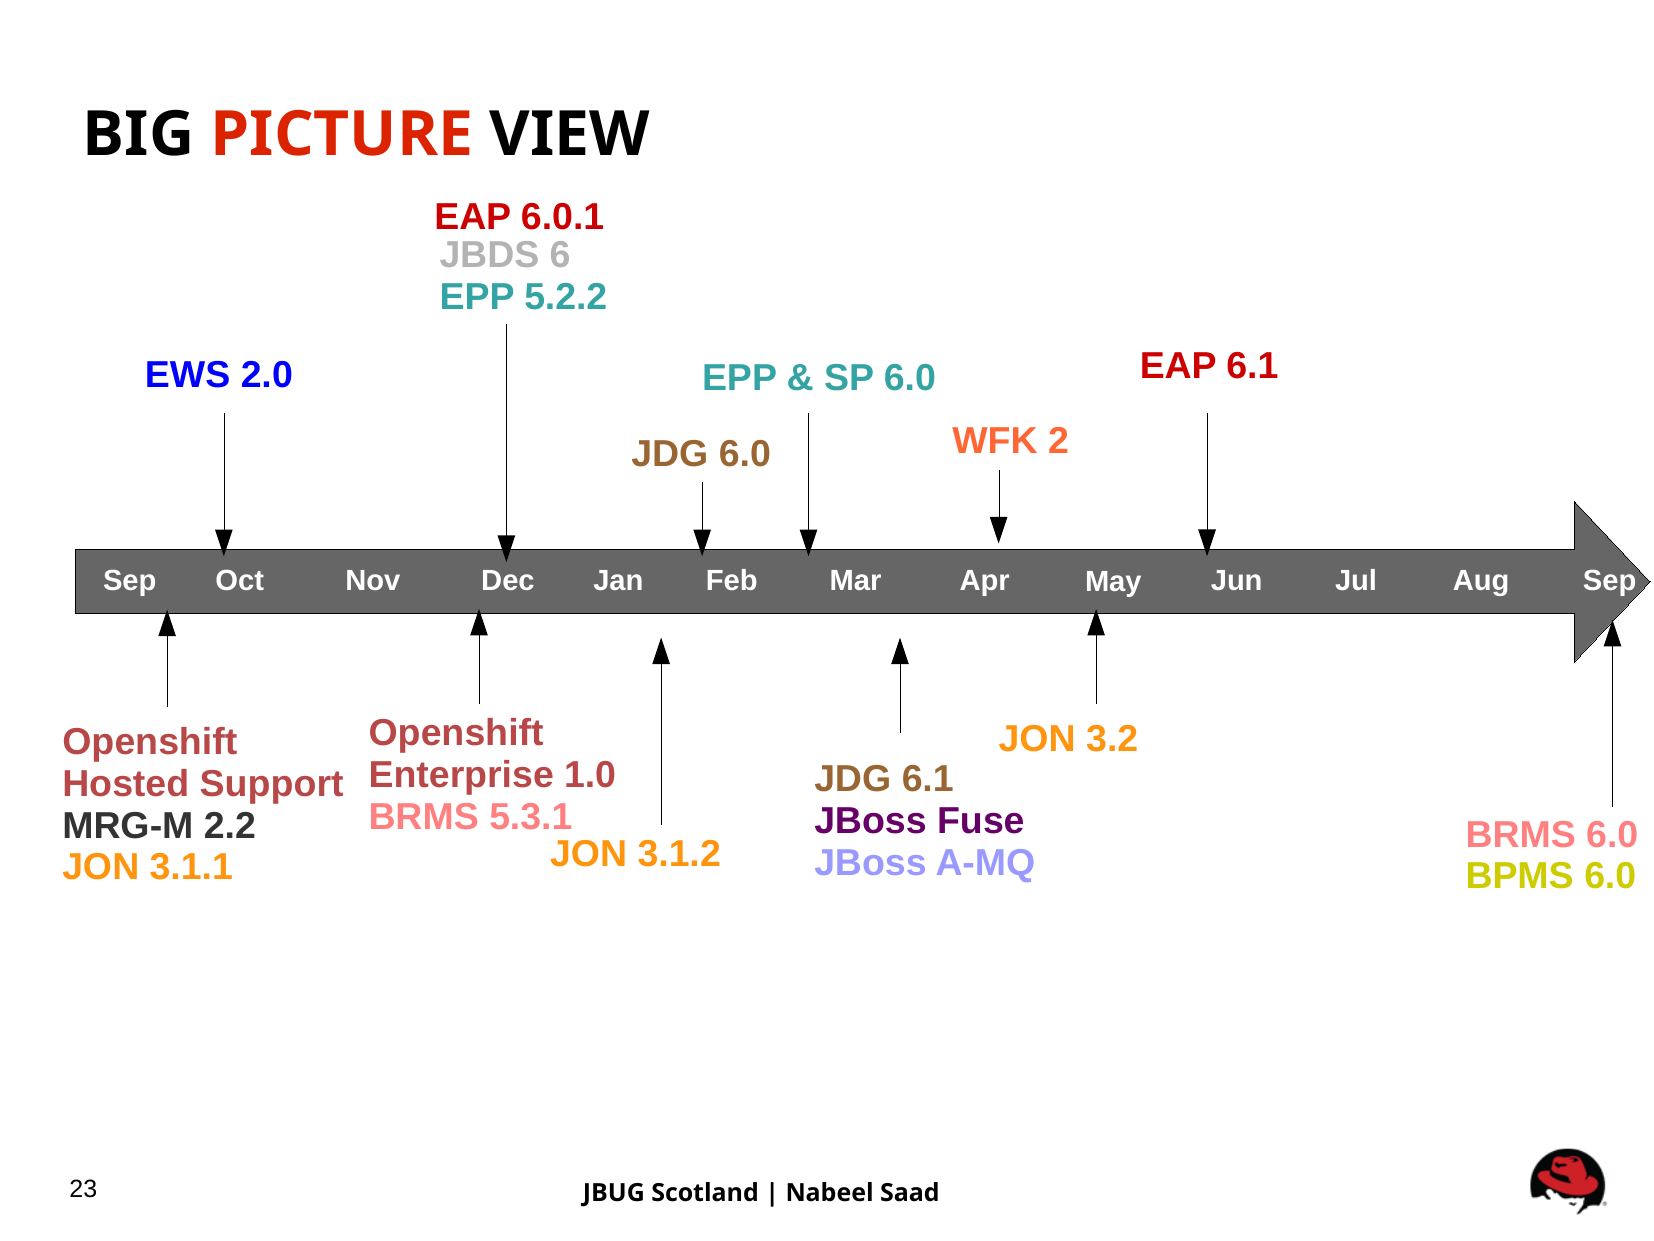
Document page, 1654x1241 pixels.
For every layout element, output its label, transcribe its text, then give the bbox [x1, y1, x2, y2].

text_box [1208, 501, 1626, 614]
text_box Sep [88, 556, 172, 617]
text_box [509, 549, 701, 614]
text_box Dec [466, 556, 550, 617]
text_box May [1070, 557, 1157, 618]
text_box JDG 6.0 [616, 424, 787, 482]
text_box JON 3.1.2 [535, 825, 737, 882]
text_box Openshift Enterprise 1.0 BRMS 5.3.1 [353, 704, 656, 845]
text_box EAP 6.1 [1125, 337, 1325, 395]
text_box JDG 6.1 JBoss Fuse JBoss A-MQ [799, 750, 1051, 891]
text_box [703, 549, 1206, 614]
text_box EWS 2.0 [130, 346, 308, 419]
text_box JON 3.2 [984, 709, 1154, 858]
text_box Feb [691, 556, 775, 617]
text_box Oct [200, 556, 283, 617]
text_box Sep [1568, 556, 1652, 617]
text_box Nov [330, 556, 416, 617]
text_box Jul [1320, 556, 1404, 617]
text_box [225, 549, 504, 614]
text_box [1574, 617, 1617, 663]
title BIG PICTURE VIEW [82, 37, 1572, 226]
text_box Jan [578, 556, 661, 617]
text_box [75, 549, 223, 614]
picture [1529, 1146, 1613, 1224]
text_box Mar [814, 556, 897, 617]
text_box BRMS 6.0 BPMS 6.0 [1450, 805, 1654, 905]
text_box WFK 2 [937, 412, 1084, 470]
text_box Apr [944, 556, 1025, 617]
text_box Openshift Hosted Support MRG-M 2.2 JON 3.1.1 [47, 712, 439, 938]
text_box Aug [1438, 556, 1525, 617]
text_box Jun [1196, 556, 1278, 617]
text_box JBDS 6 EPP 5.2.2 [424, 226, 627, 325]
text_box EPP & SP 6.0 [687, 348, 953, 406]
